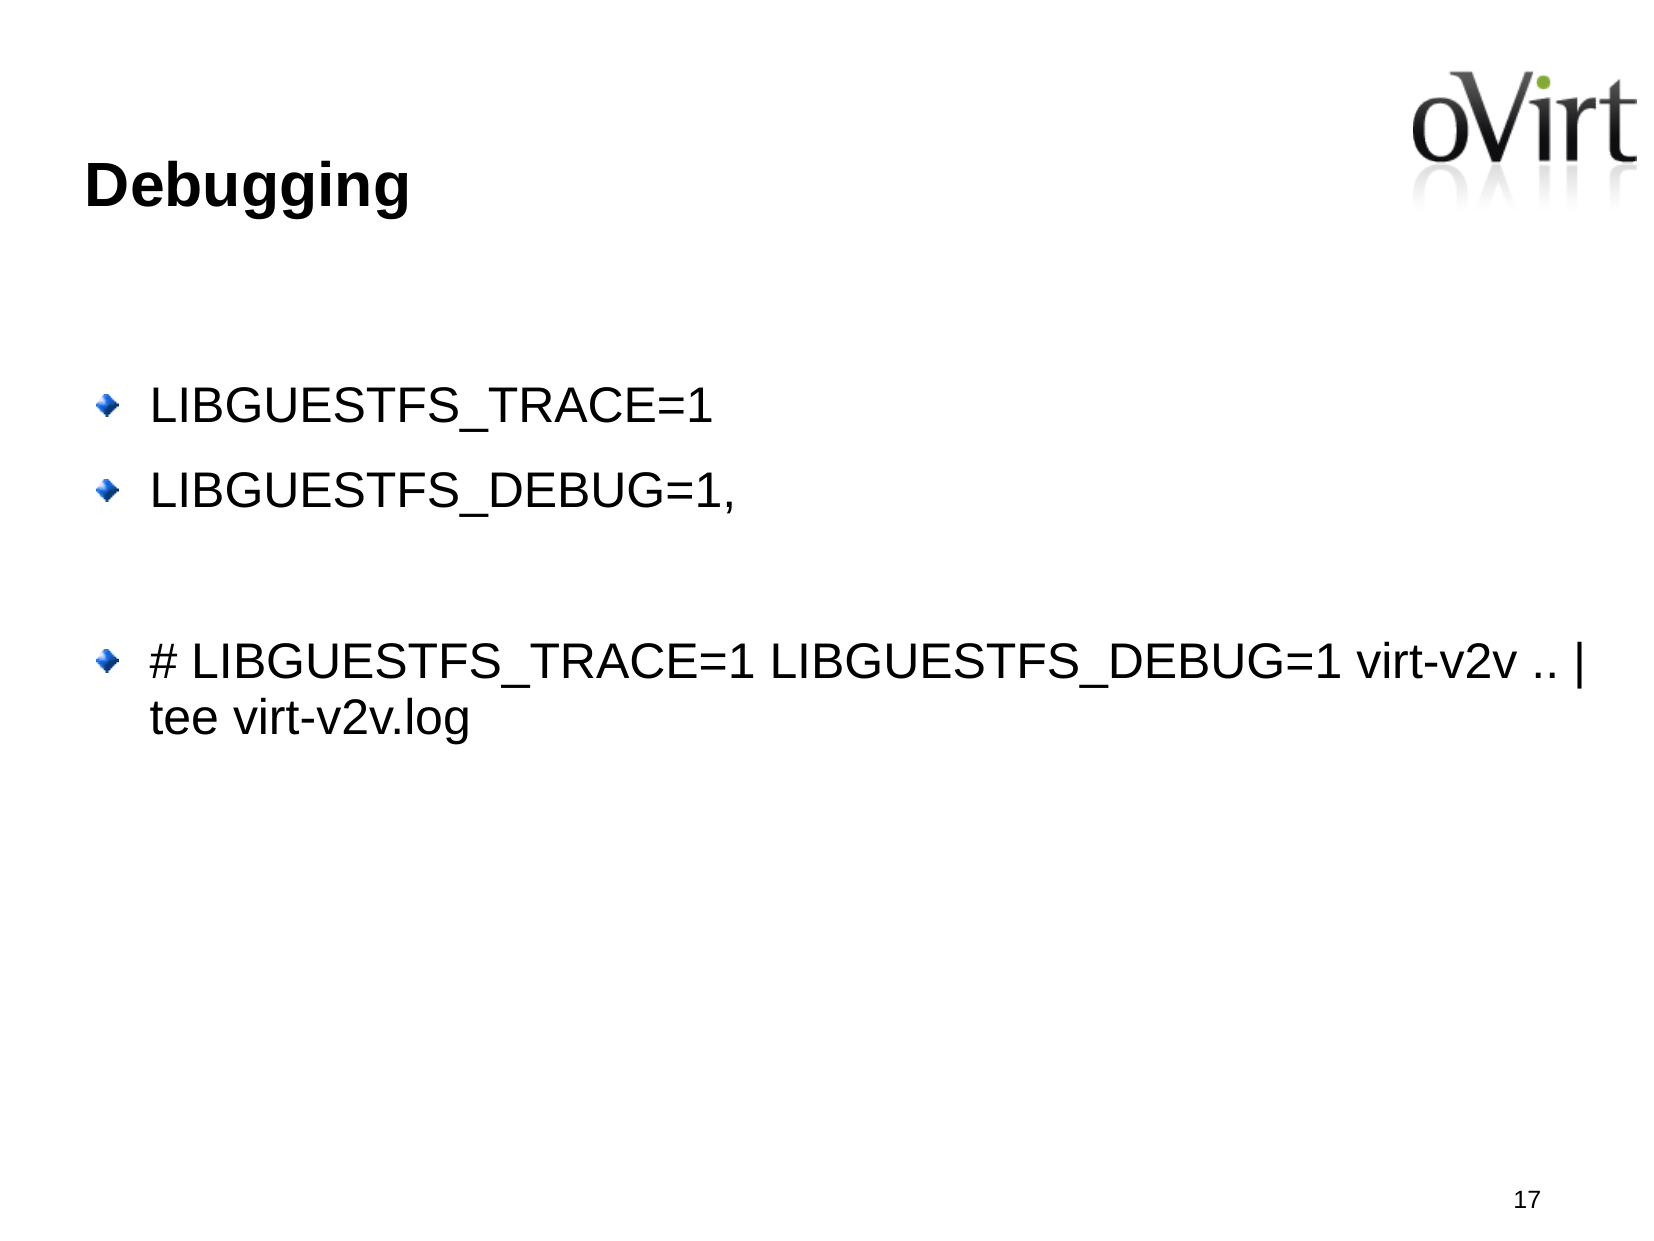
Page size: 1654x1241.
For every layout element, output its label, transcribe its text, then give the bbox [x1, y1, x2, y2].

list LIBGUESTFS_TRACE=1 LIBGUESTFS_DEBUG=1, # LIBGUESTFS_TRACE=1 LIBGUESTFS_DEBUG=1 virt-v2v .. | tee virt-v2v.log [78, 292, 1654, 745]
picture [1413, 63, 1637, 212]
text_box Debugging [70, 83, 1291, 287]
